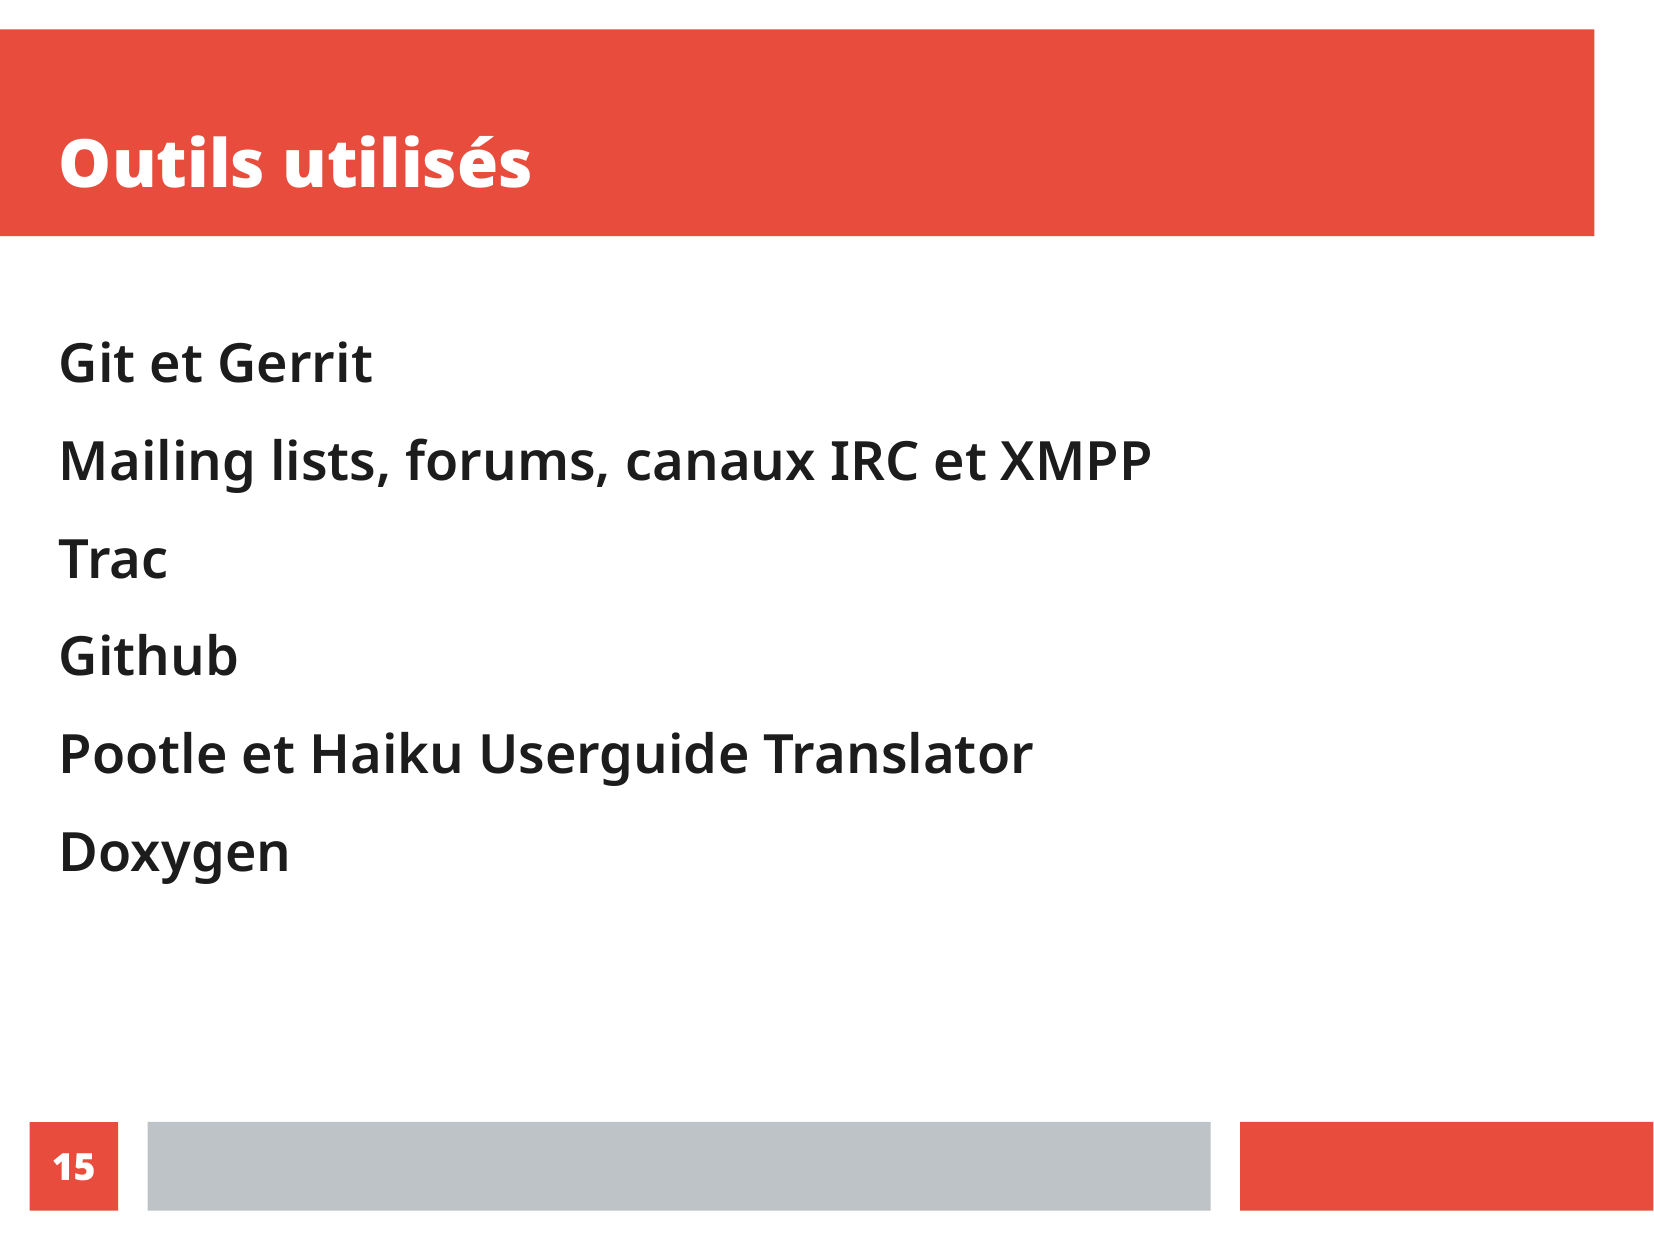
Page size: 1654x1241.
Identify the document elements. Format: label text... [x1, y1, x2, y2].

list Git et Gerrit Mailing lists, forums, canaux IRC et XMPP Trac Github Pootle et Haiku Userguide Translator Doxygen [59, 324, 1565, 1093]
title Outils utilisés [59, 59, 1595, 207]
